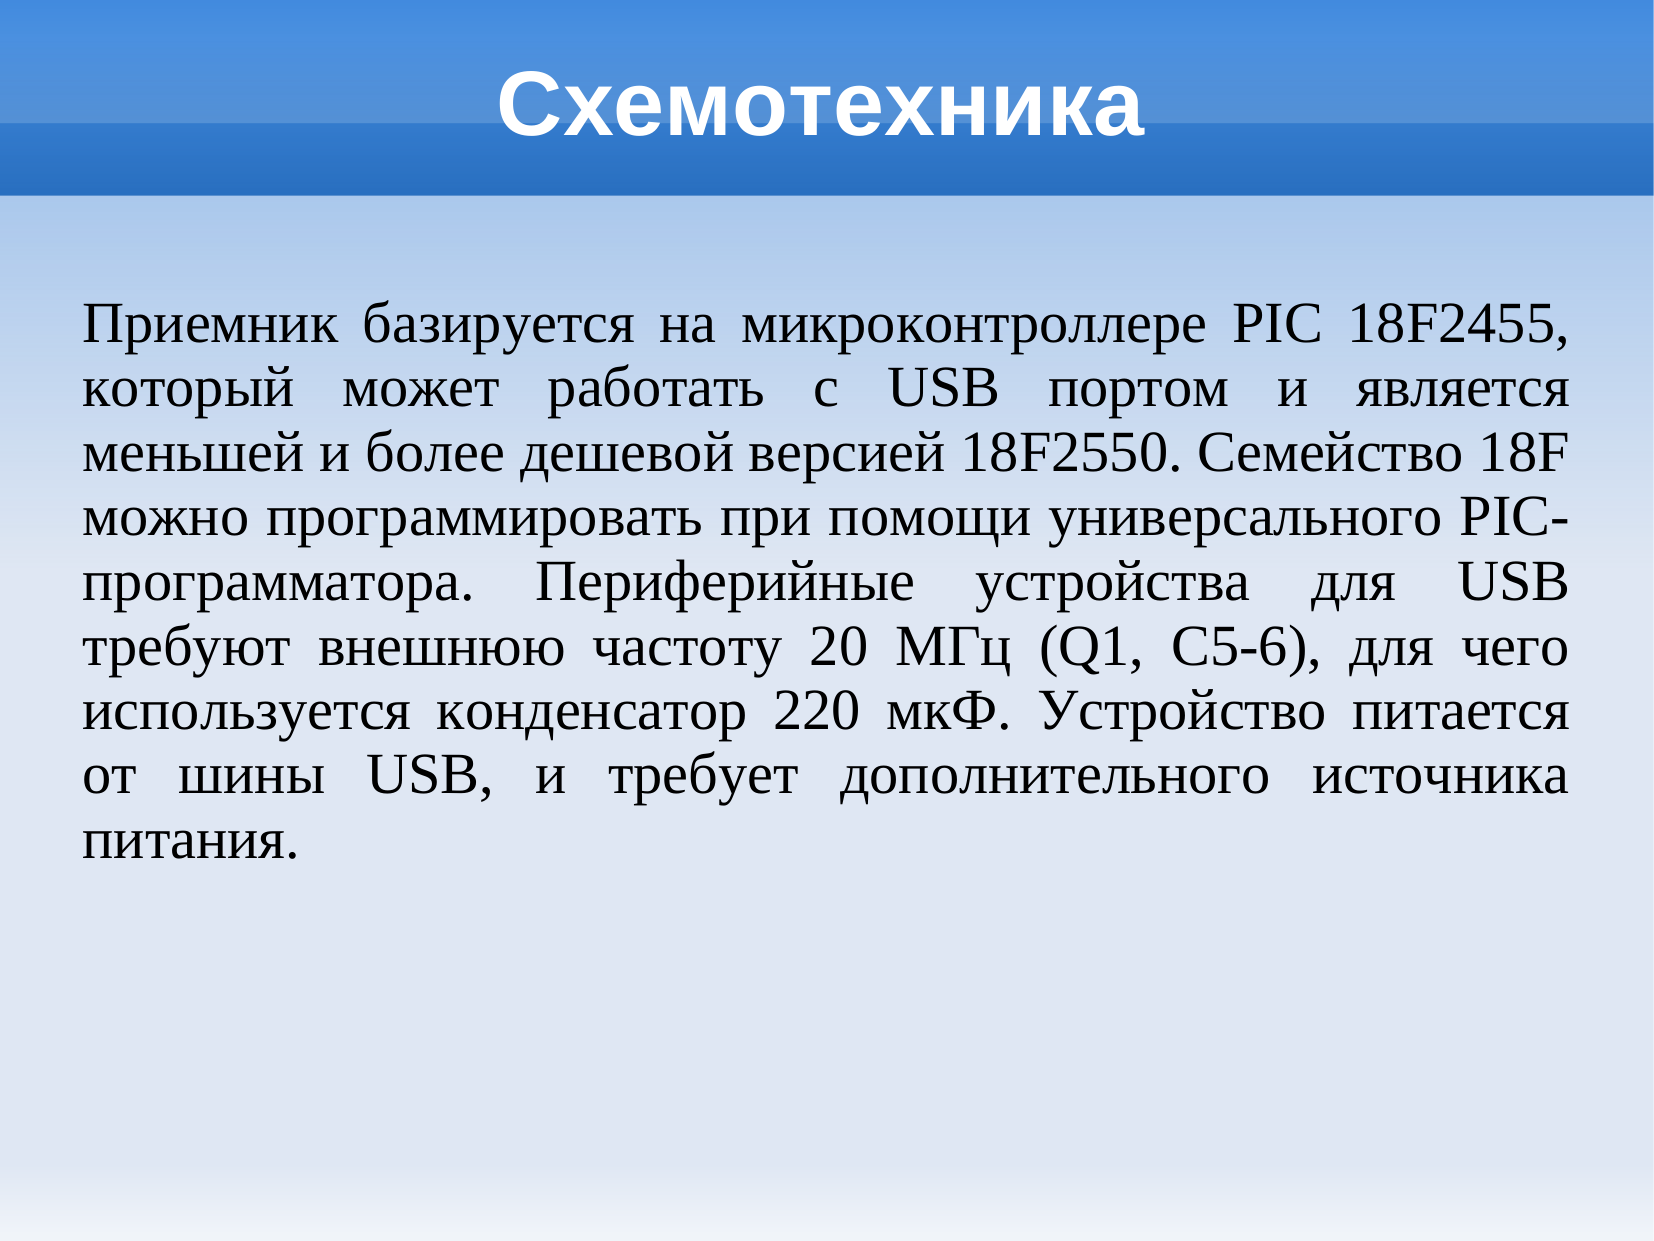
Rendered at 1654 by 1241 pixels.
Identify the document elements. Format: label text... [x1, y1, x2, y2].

picture [0, 0, 1654, 1241]
list Приемник базируется на микроконтроллере PIC 18F2455, который может работать с USB портом и является меньшей и более дешевой версией 18F2550. Семейство 18F можно программировать при помощи универсального PIC-программатора. Периферийные устройства для USB требуют внешнюю частоту 20 МГц (Q1, C5-6), для чего используется конденсатор 220 мкФ. Устройство питается от шины USB, и требует дополнительного источника питания. [82, 290, 1571, 1094]
title Схемотехника [76, 7, 1565, 200]
